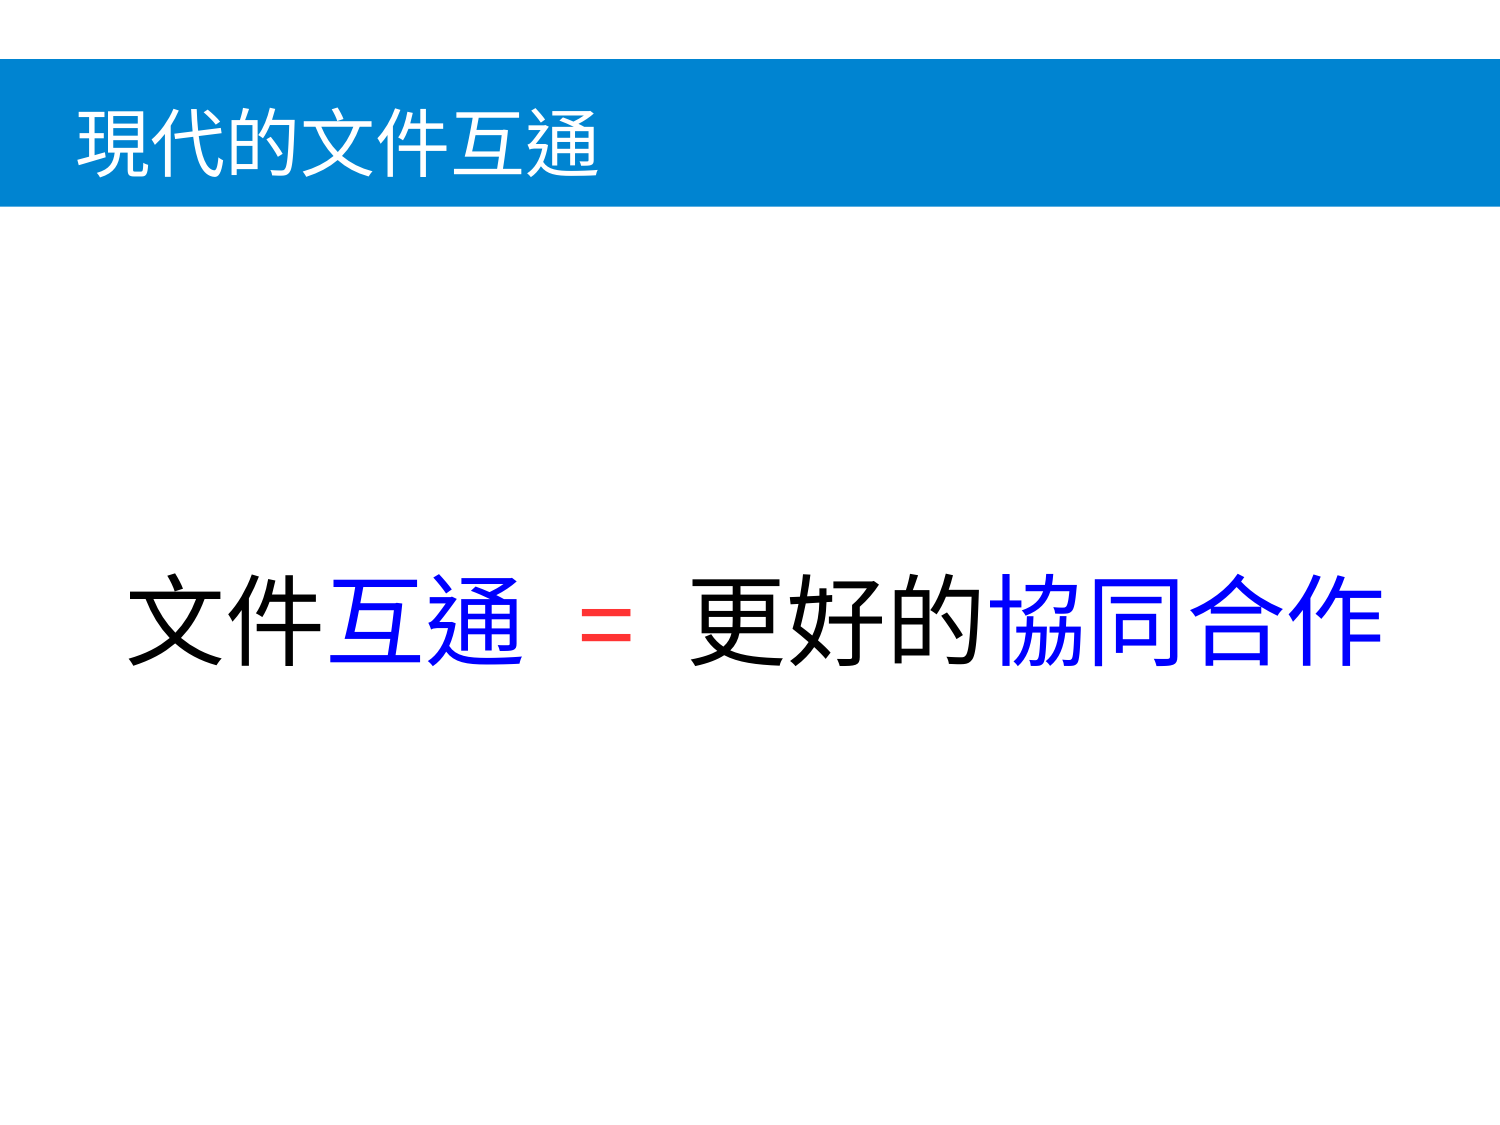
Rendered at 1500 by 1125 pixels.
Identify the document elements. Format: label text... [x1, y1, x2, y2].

title 現代的文件互通 [75, 44, 1425, 233]
subtitle 文件互通 = 更好的協同合作 [59, 255, 1453, 975]
